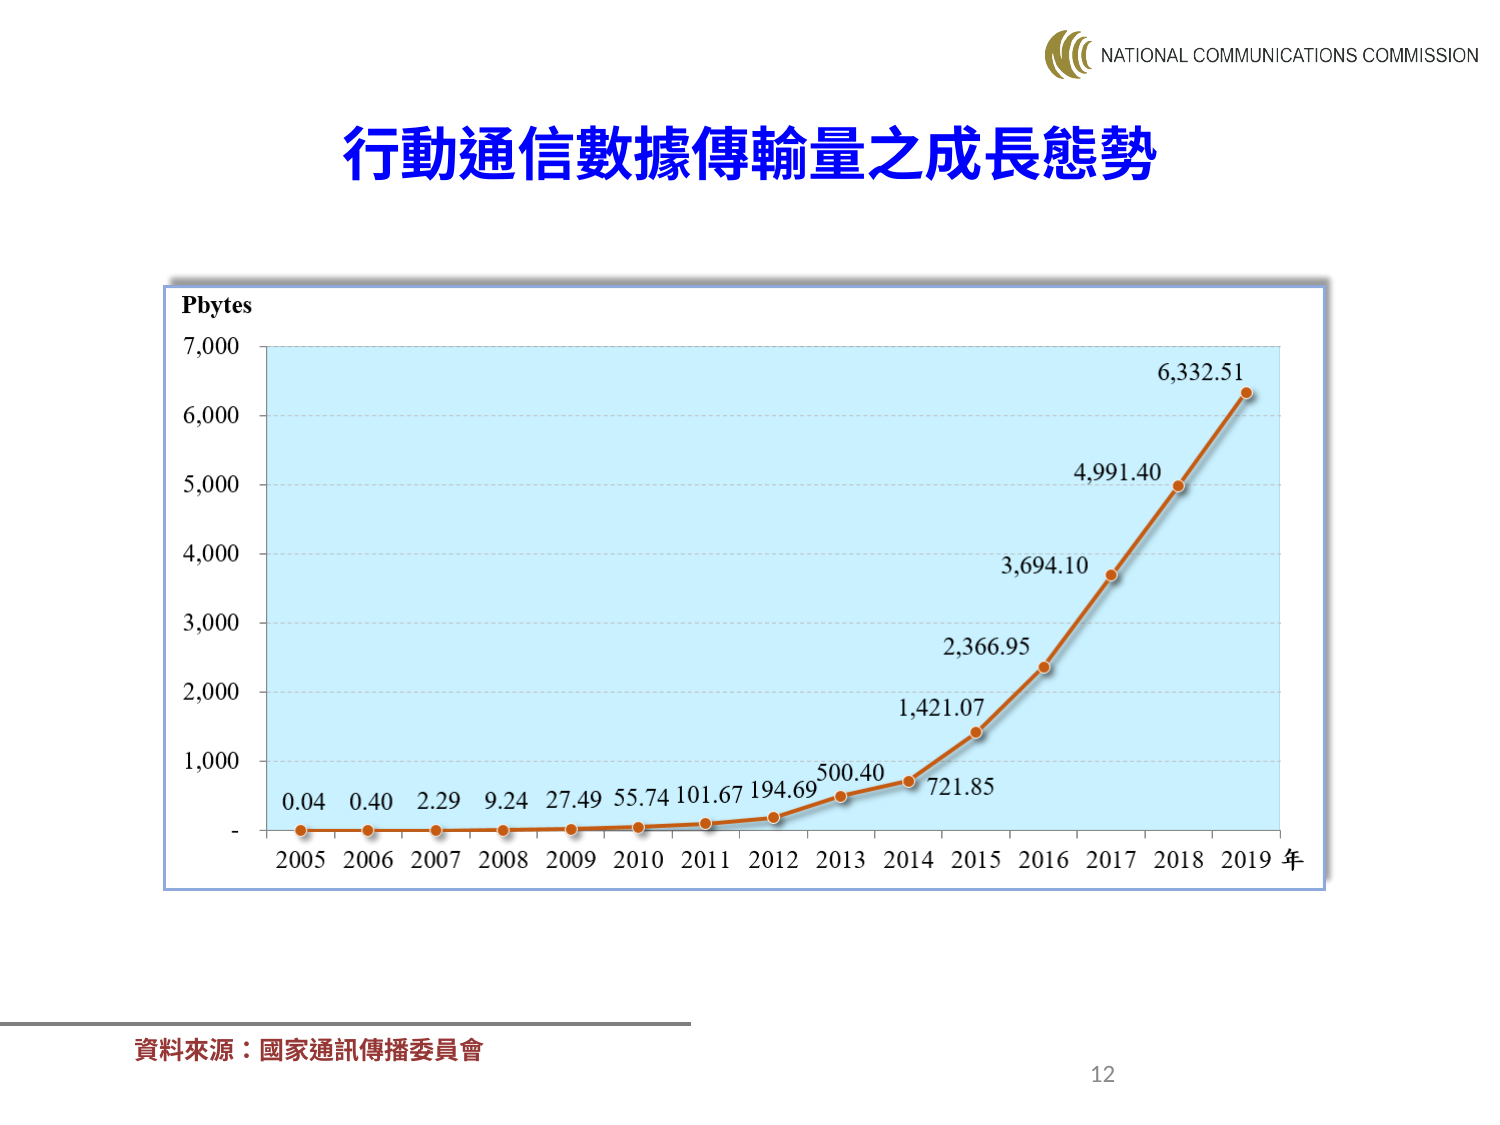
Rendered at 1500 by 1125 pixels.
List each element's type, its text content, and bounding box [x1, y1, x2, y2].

text_box 行動通信數據傳輸量之成長態勢 [0, 90, 1500, 216]
text_box 資料來源：國家通訊傳播委員會 [0, 1027, 703, 1073]
picture [1045, 30, 1479, 79]
picture [161, 269, 1339, 891]
text_box [1074, 1042, 1426, 1103]
